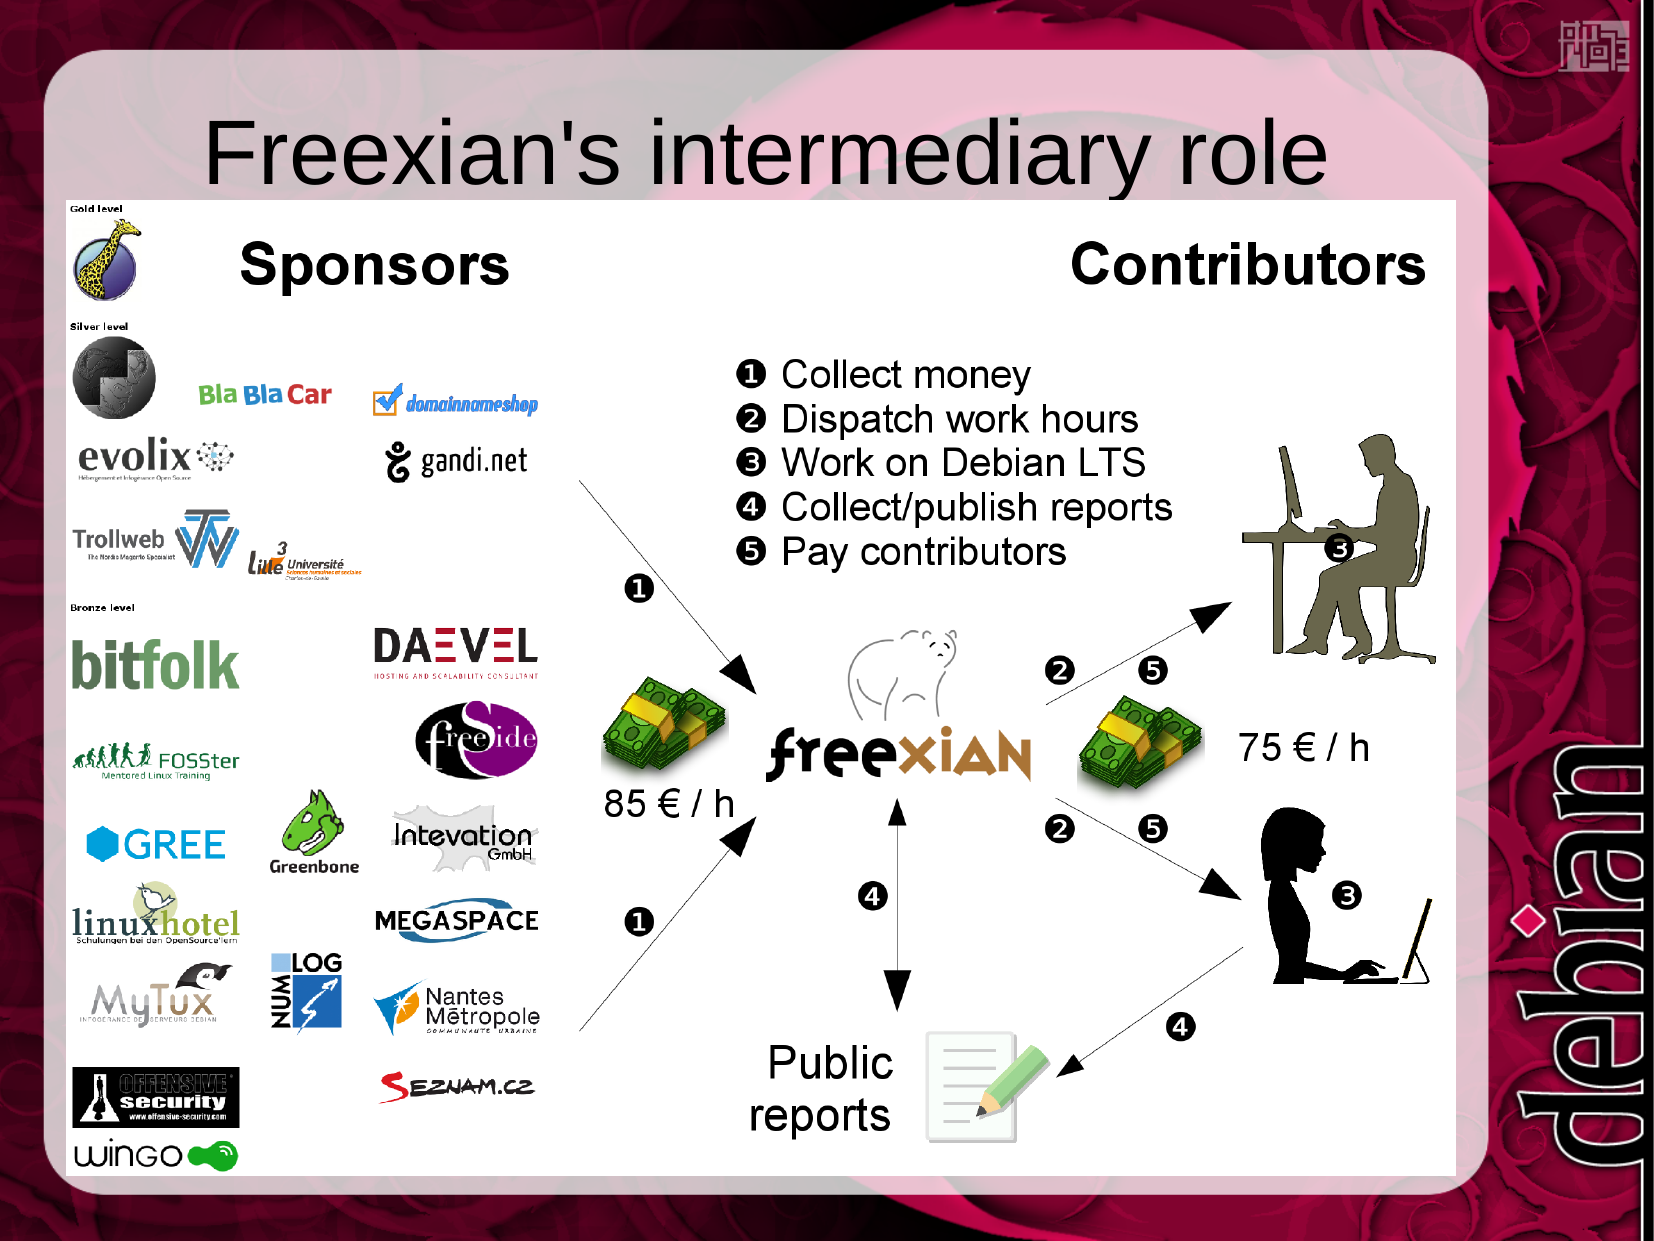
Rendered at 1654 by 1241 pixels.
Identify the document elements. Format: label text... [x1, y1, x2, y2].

picture [0, 0, 1654, 1241]
title Freexian's intermediary role [59, 49, 1477, 257]
